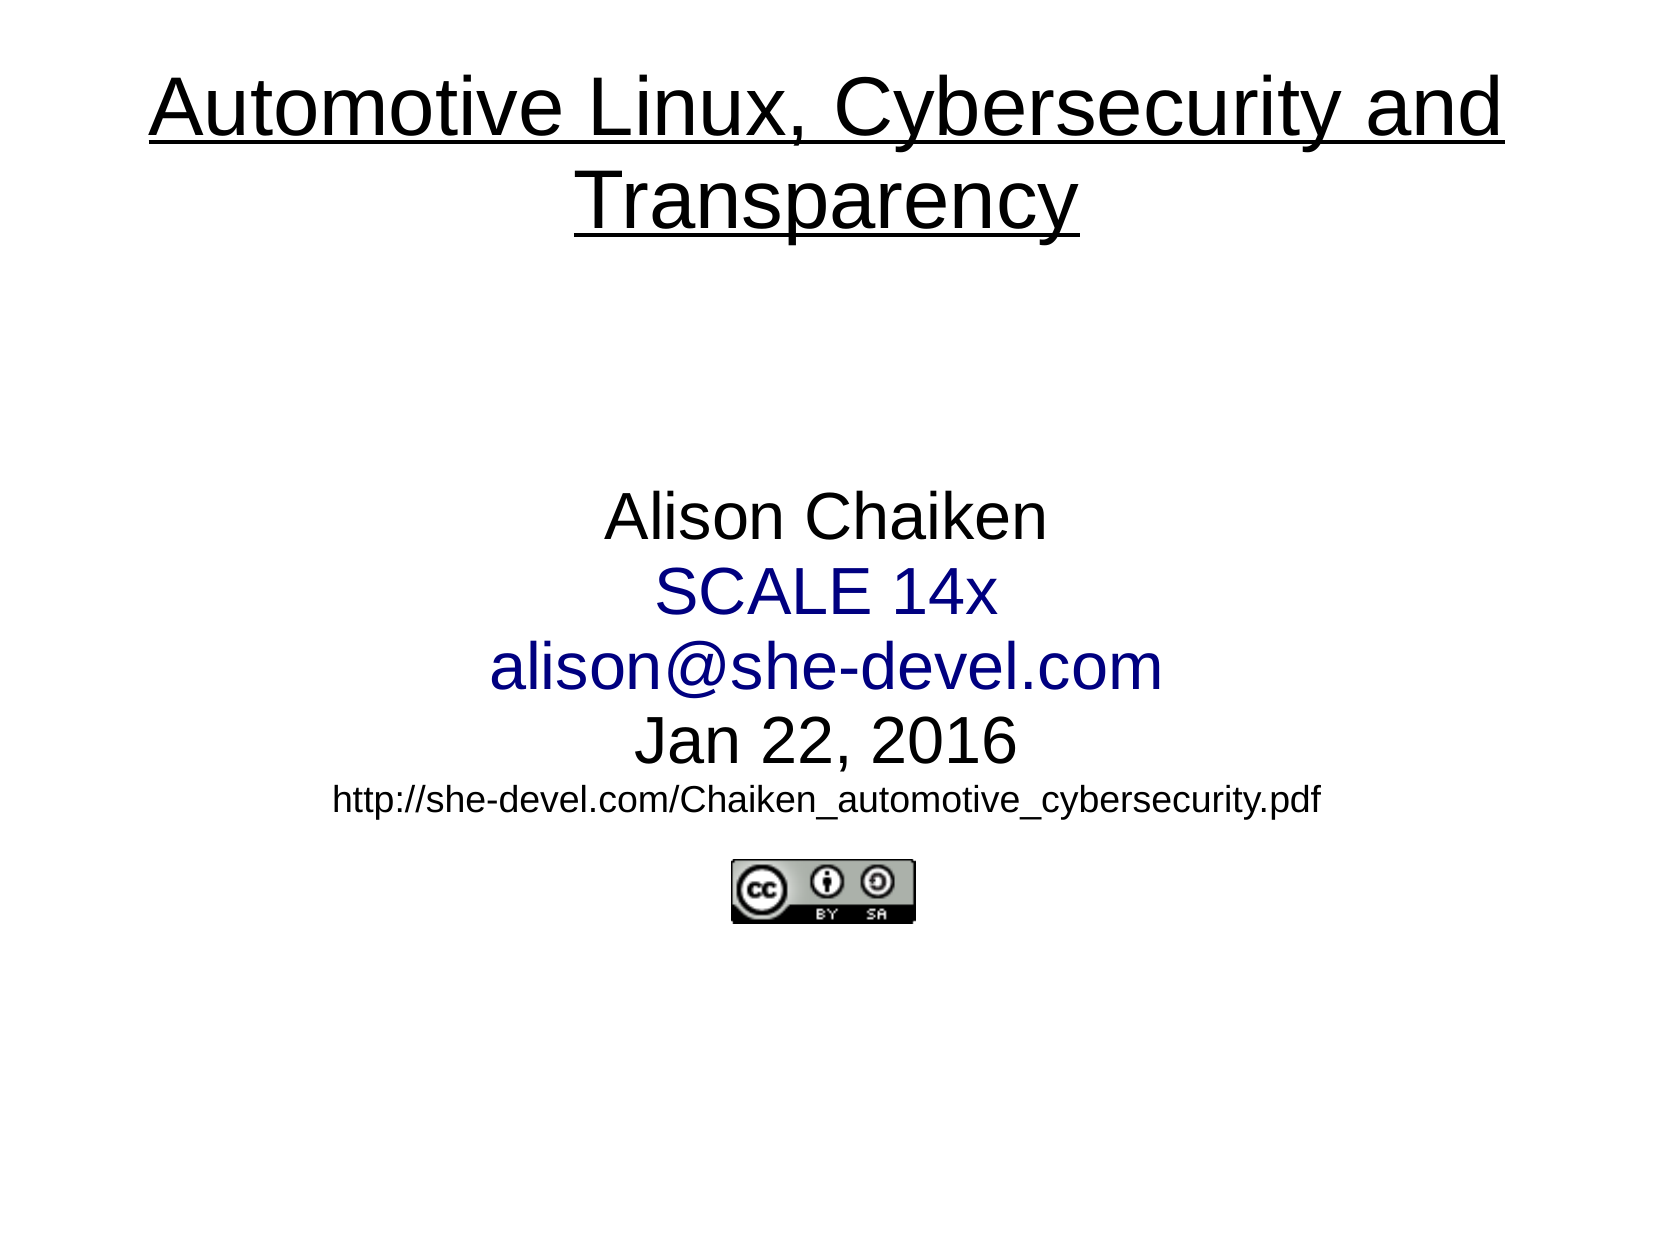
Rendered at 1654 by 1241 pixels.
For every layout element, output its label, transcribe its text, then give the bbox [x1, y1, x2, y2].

picture [731, 859, 916, 924]
subtitle Alison Chaiken SCALE 14x alison@she-devel.com Jan 22, 2016 http://she-devel.com/Chaiken_automotive_cybersecurity.pdf [82, 290, 1571, 1010]
title Automotive Linux, Cybersecurity and Transparency [82, 49, 1571, 257]
